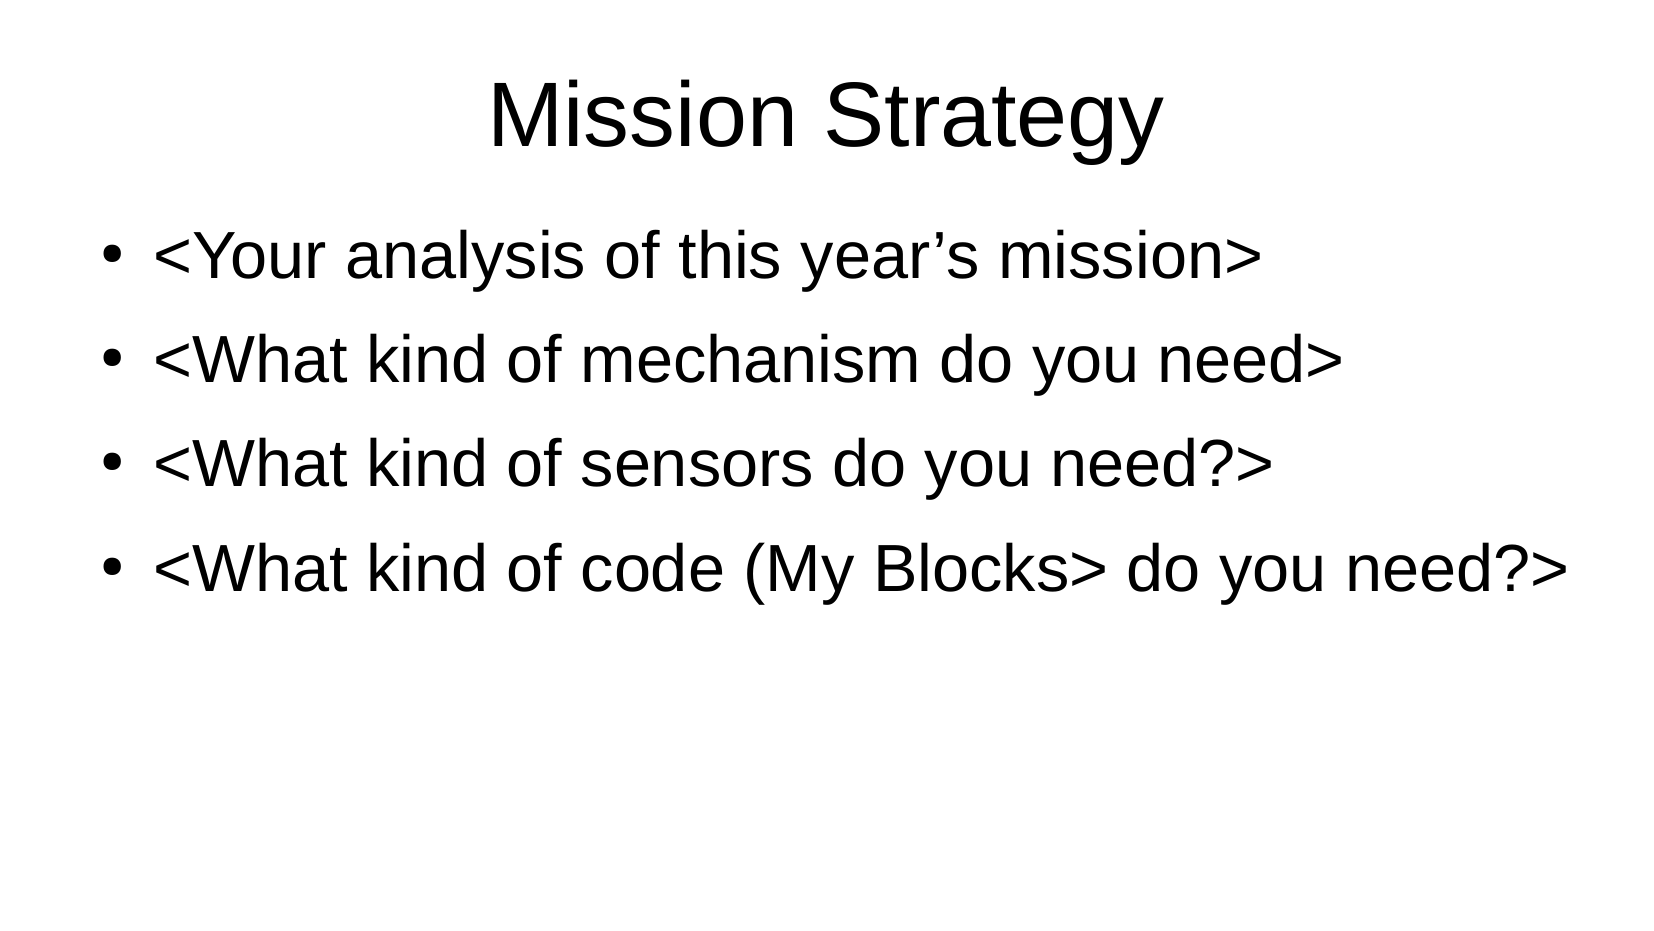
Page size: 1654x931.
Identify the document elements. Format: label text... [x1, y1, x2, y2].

list <Your analysis of this year’s mission> <What kind of mechanism do you need> <What kind of sensors do you need?> <What kind of code (My Blocks> do you need?> [82, 217, 1571, 758]
title Mission Strategy [82, 37, 1571, 193]
